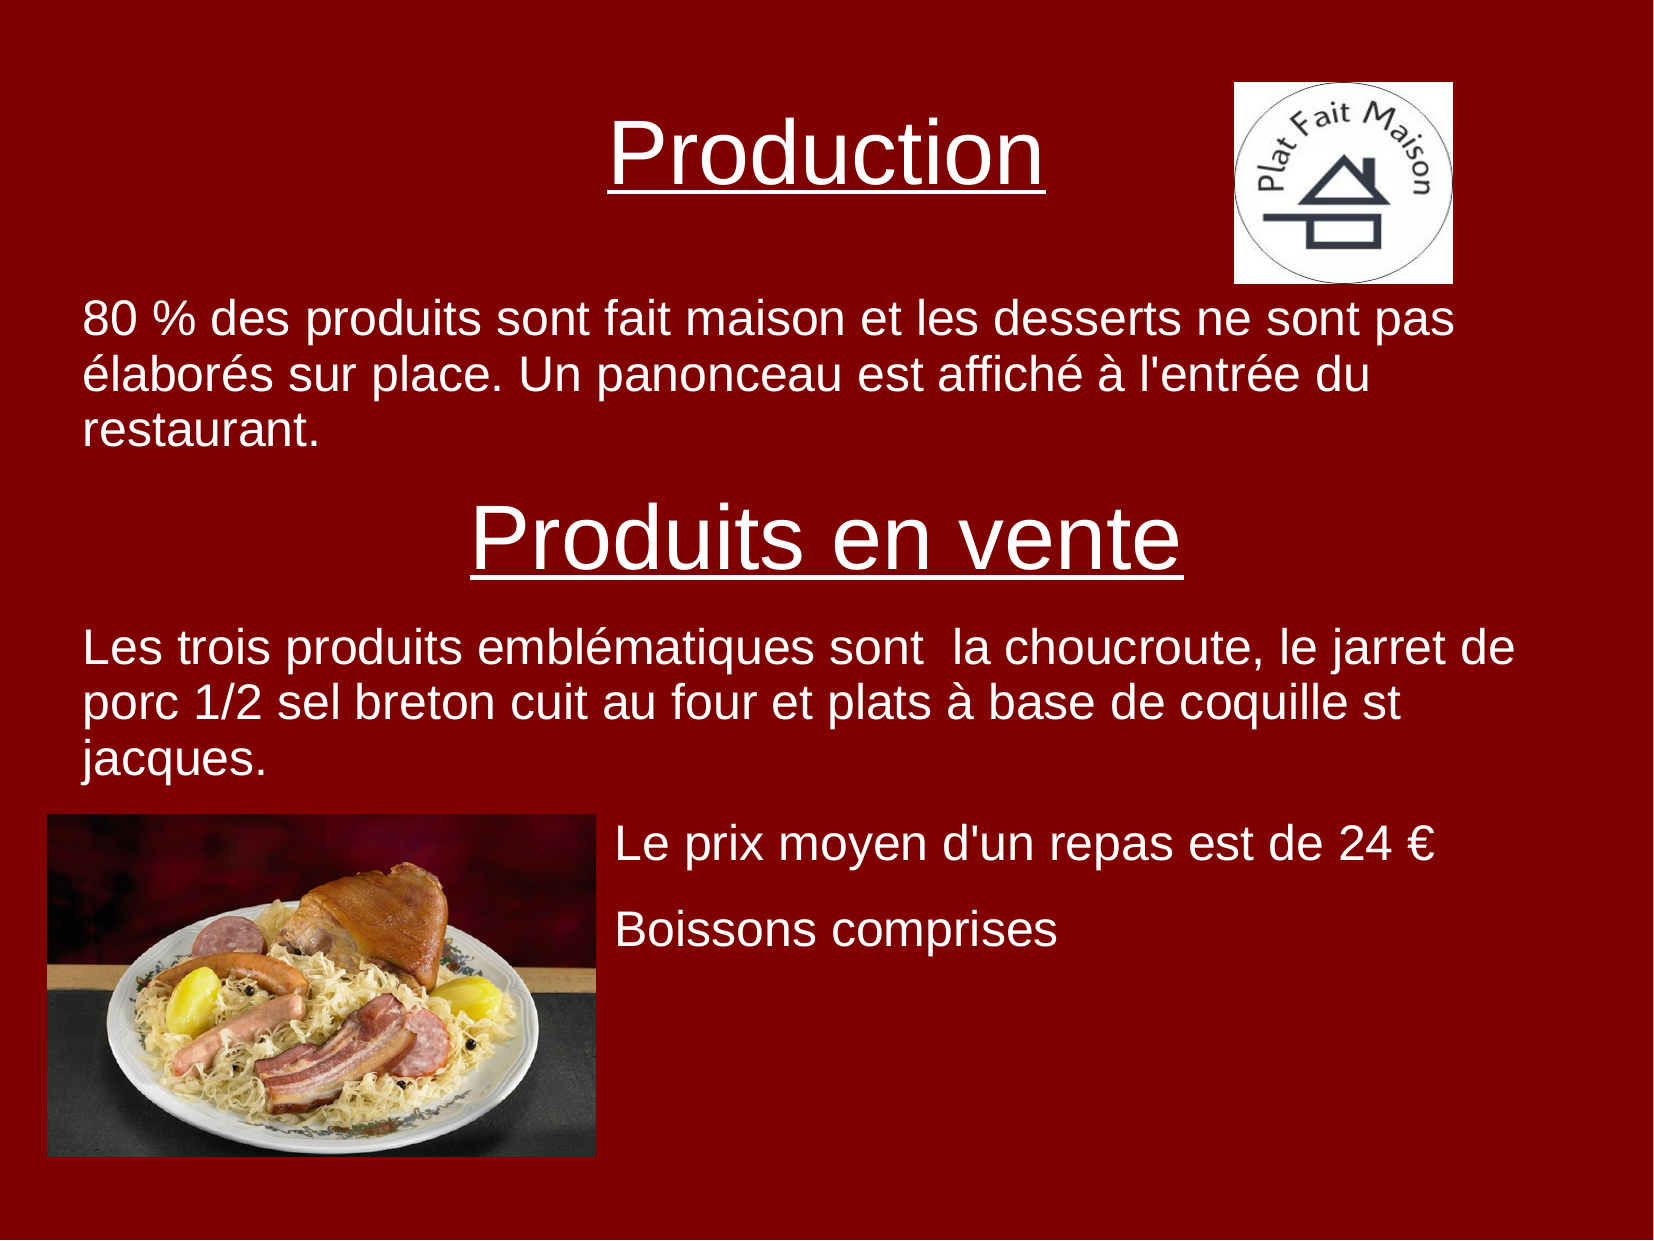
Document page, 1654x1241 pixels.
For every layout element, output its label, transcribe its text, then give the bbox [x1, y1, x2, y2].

picture [1234, 82, 1453, 284]
list 80 % des produits sont fait maison et les desserts ne sont pas élaborés sur place. Un panonceau est affiché à l'entrée du restaurant. Produits en vente Les trois produits emblématiques sont la choucroute, le jarret de porc 1/2 sel breton cuit au four et plats à base de coquille st jacques. Le prix moyen d'un repas est de 24 € Boissons comprises [82, 290, 1571, 1010]
picture [47, 814, 596, 1157]
title Production [82, 49, 1571, 257]
